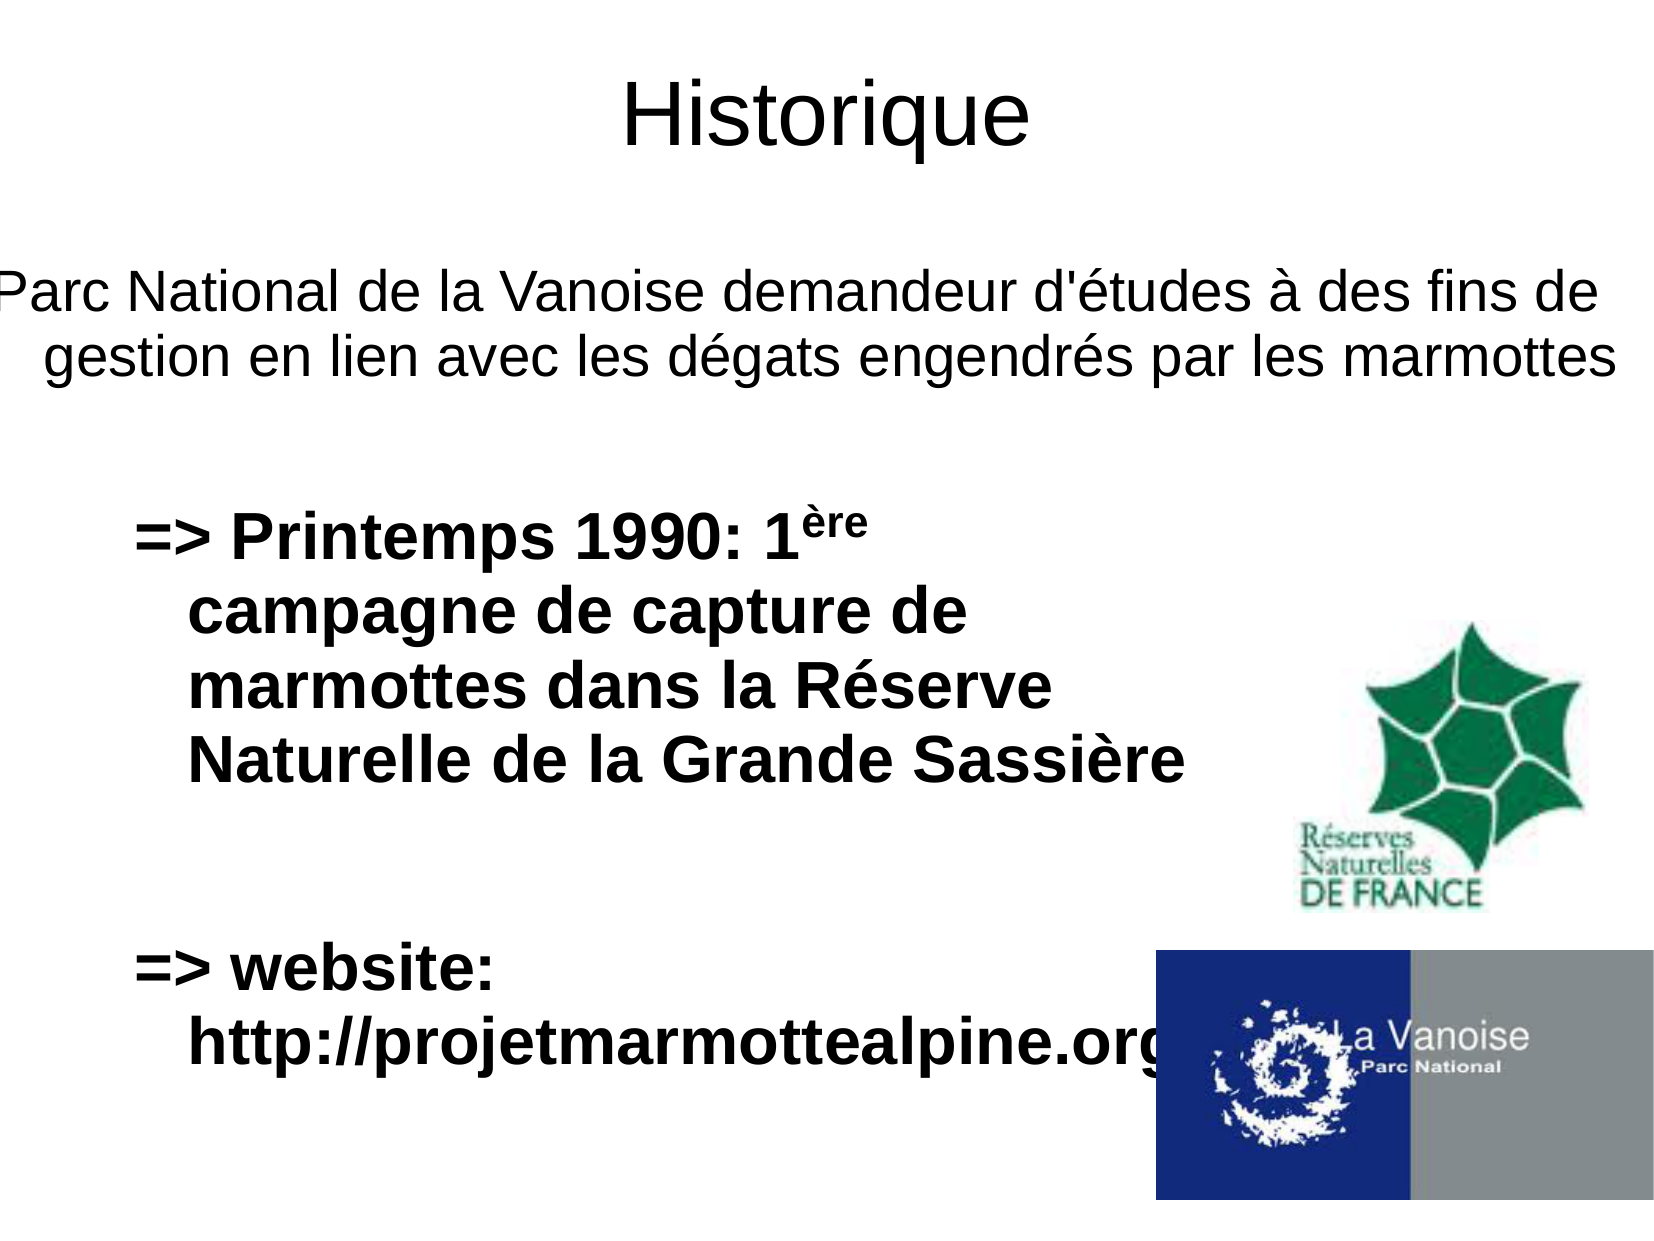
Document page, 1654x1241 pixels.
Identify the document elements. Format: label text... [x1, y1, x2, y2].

picture [1156, 950, 1654, 1200]
title Historique [82, 8, 1571, 216]
text_box Parc National de la Vanoise demandeur d'études à des fins de gestion en lien avec les dégats engendrés par les marmottes [0, 256, 1654, 522]
picture [1293, 620, 1589, 913]
list => Printemps 1990: 1ère campagne de capture de marmottes dans la Réserve Naturelle de la Grande Sassière => website: http://projetmarmottealpine.org/ [46, 522, 1210, 761]
